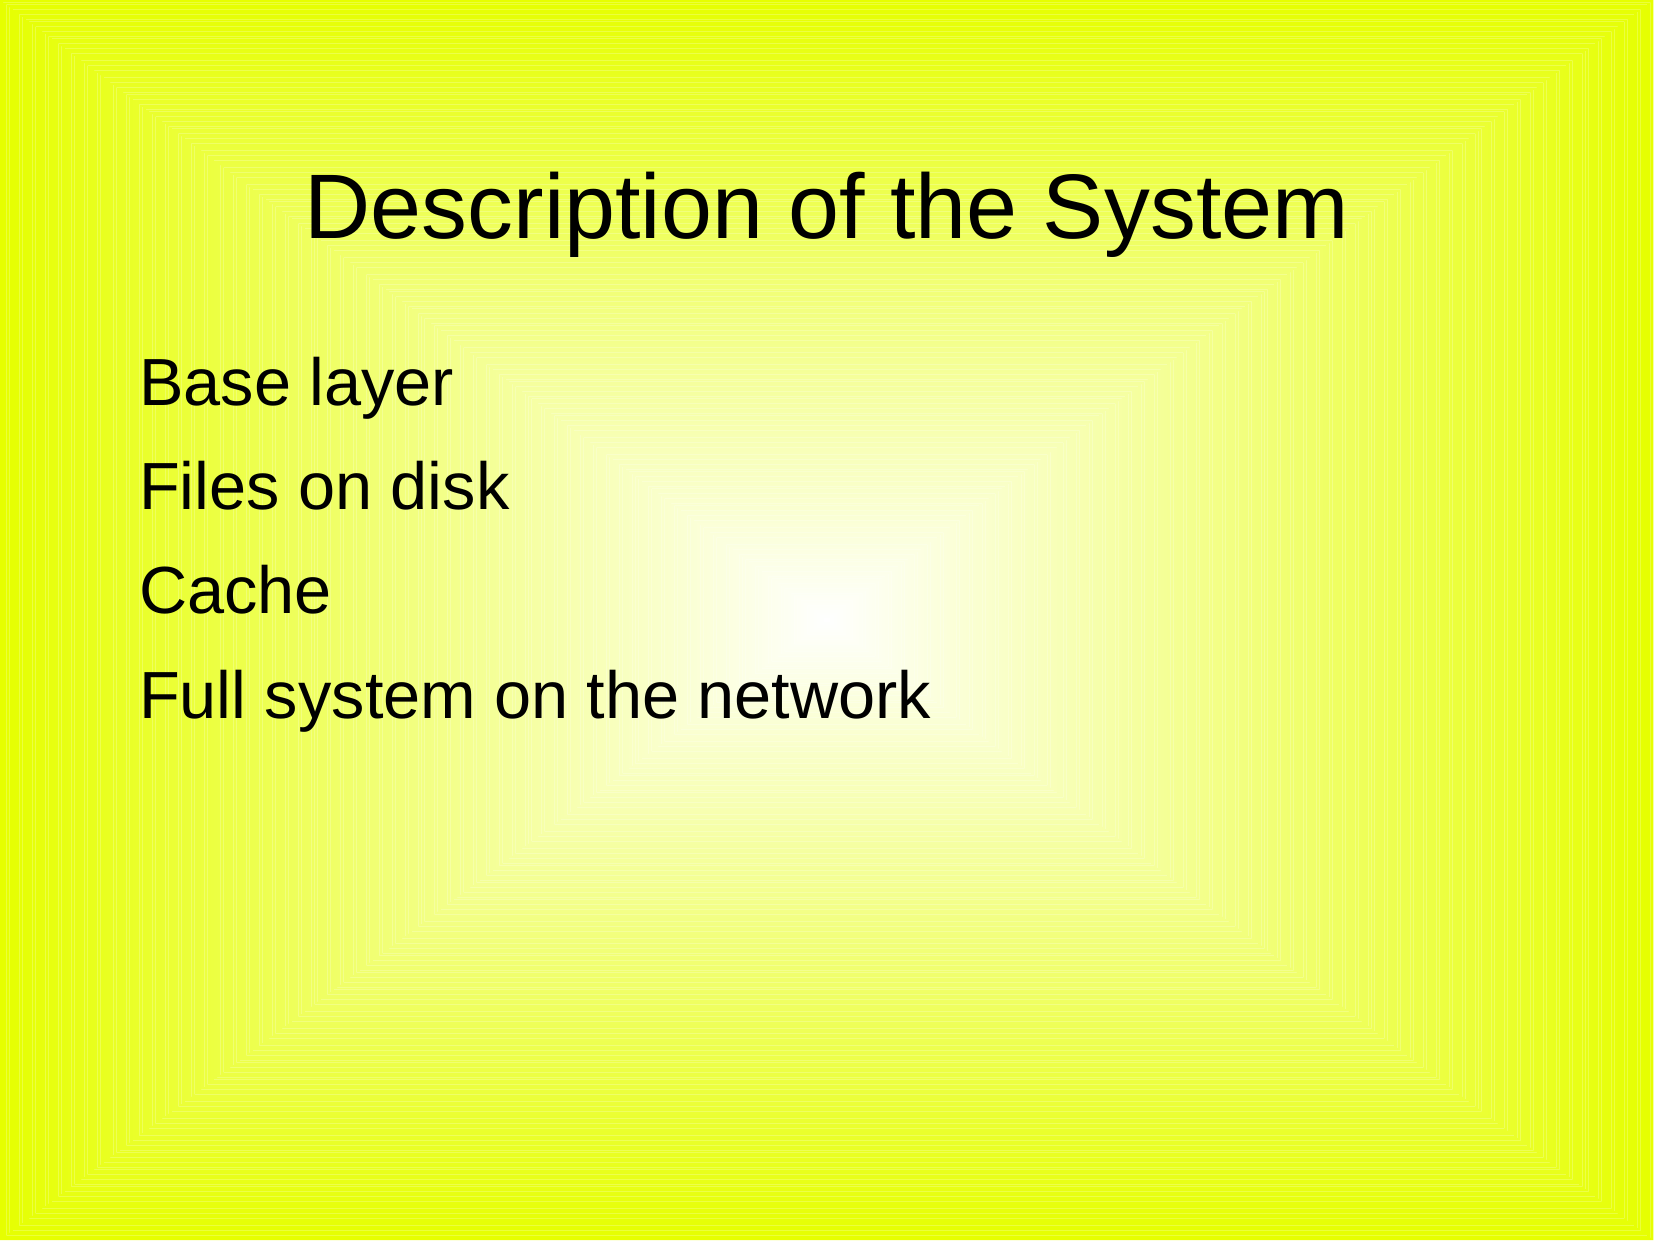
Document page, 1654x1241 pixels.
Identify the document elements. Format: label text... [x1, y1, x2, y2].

list Base layer Files on disk Cache Full system on the network [121, 344, 1534, 1127]
title Description of the System [121, 102, 1534, 311]
